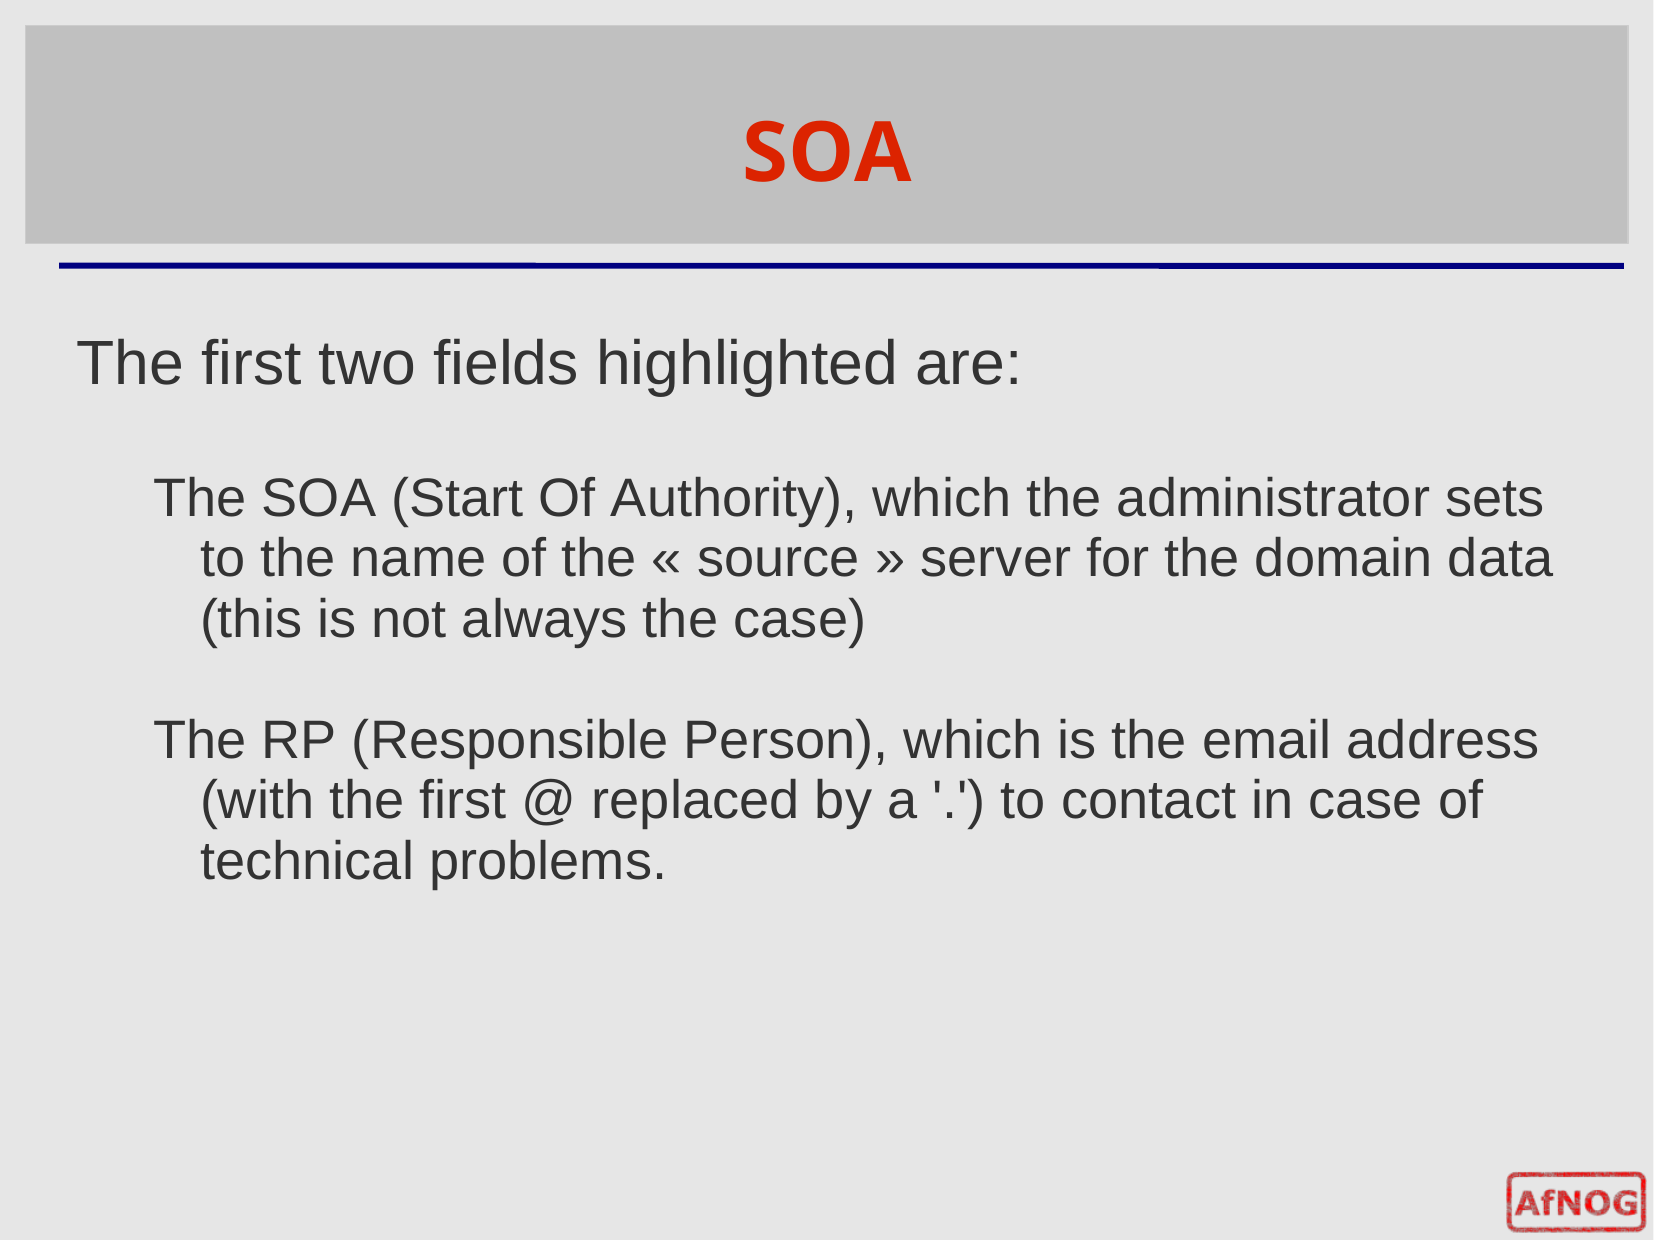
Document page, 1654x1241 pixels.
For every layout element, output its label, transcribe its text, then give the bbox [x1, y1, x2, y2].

title SOA [121, 46, 1534, 254]
list The first two fields highlighted are: The SOA (Start Of Authority), which the administrator sets to the name of the « source » server for the domain data (this is not always the case) The RP (Responsible Person), which is the email address (with the first @ replaced by a '.') to contact in case of technical problems. [59, 322, 1595, 1132]
picture [1505, 1170, 1648, 1235]
